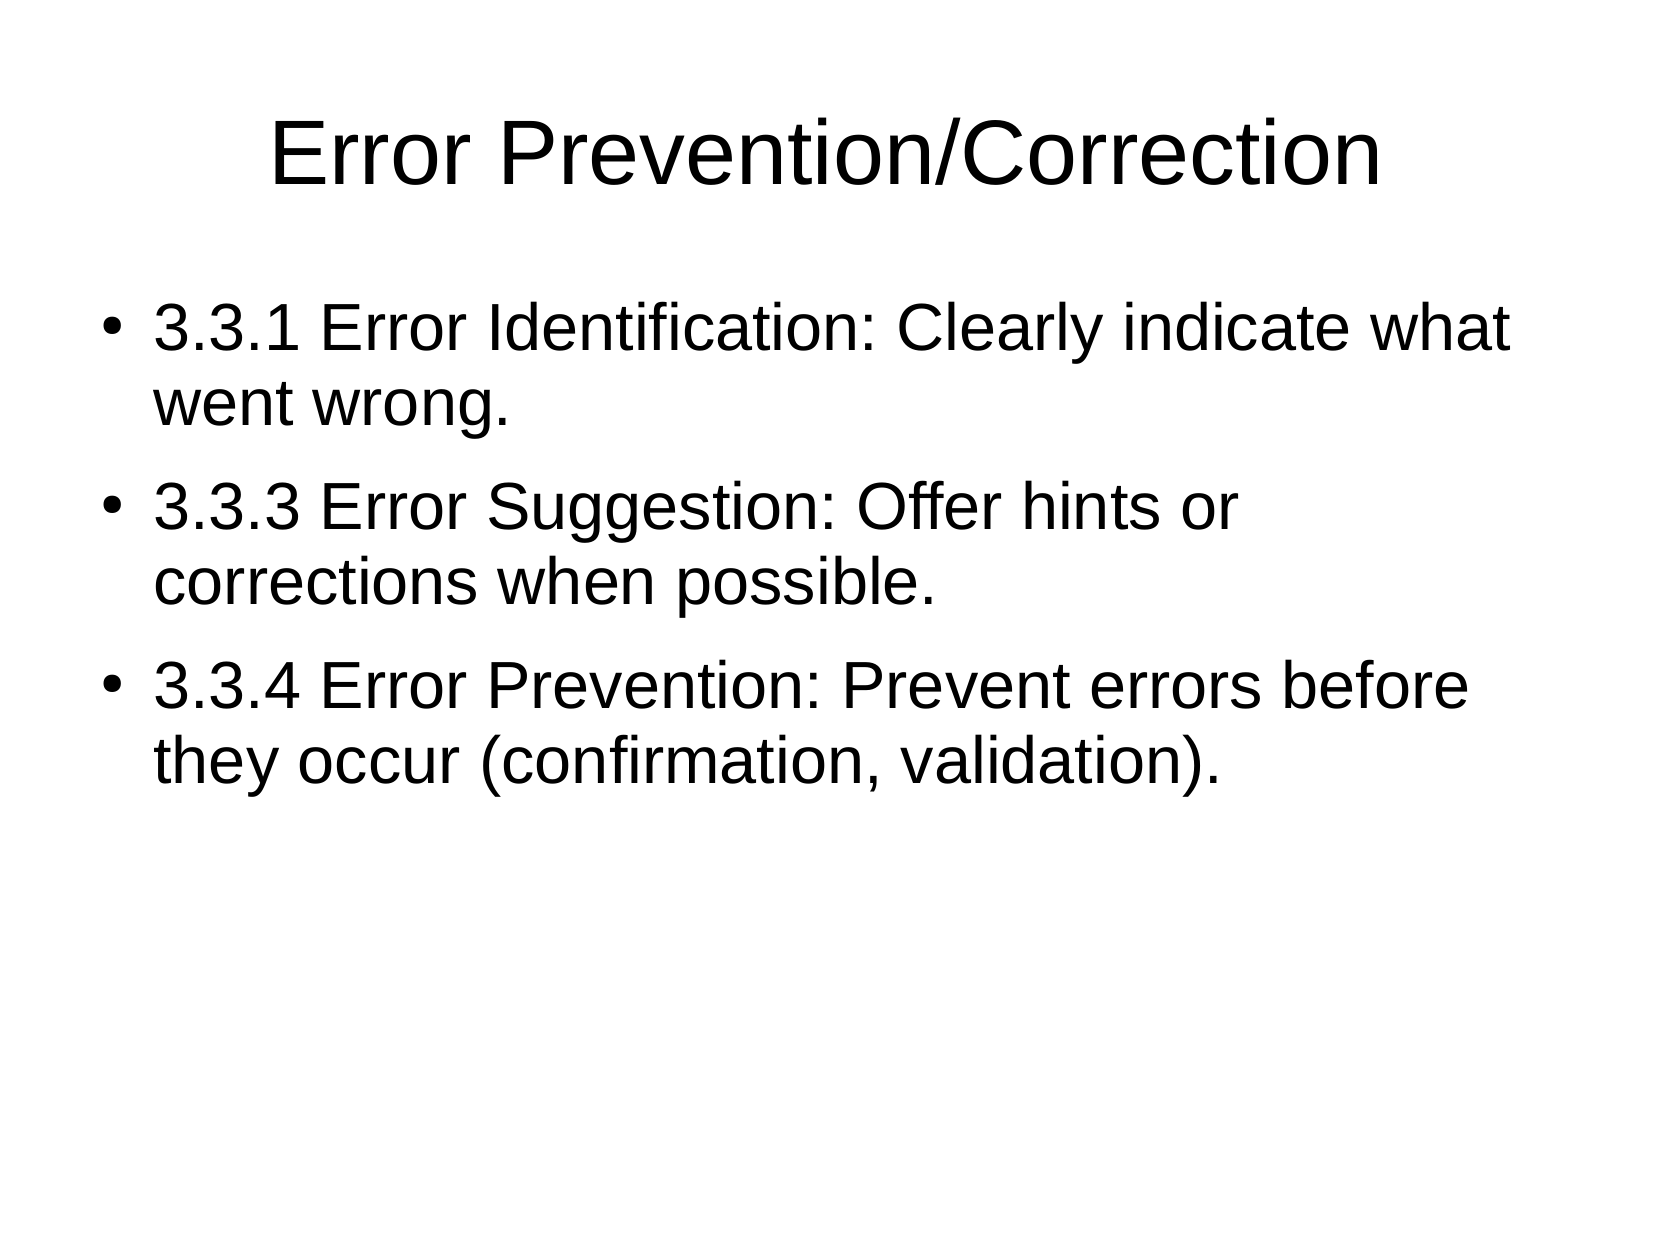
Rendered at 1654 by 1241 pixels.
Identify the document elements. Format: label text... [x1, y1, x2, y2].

title Error Prevention/Correction [82, 49, 1571, 257]
list 3.3.1 Error Identification: Clearly indicate what went wrong. 3.3.3 Error Suggestion: Offer hints or corrections when possible. 3.3.4 Error Prevention: Prevent errors before they occur (confirmation, validation). [82, 290, 1571, 1109]
